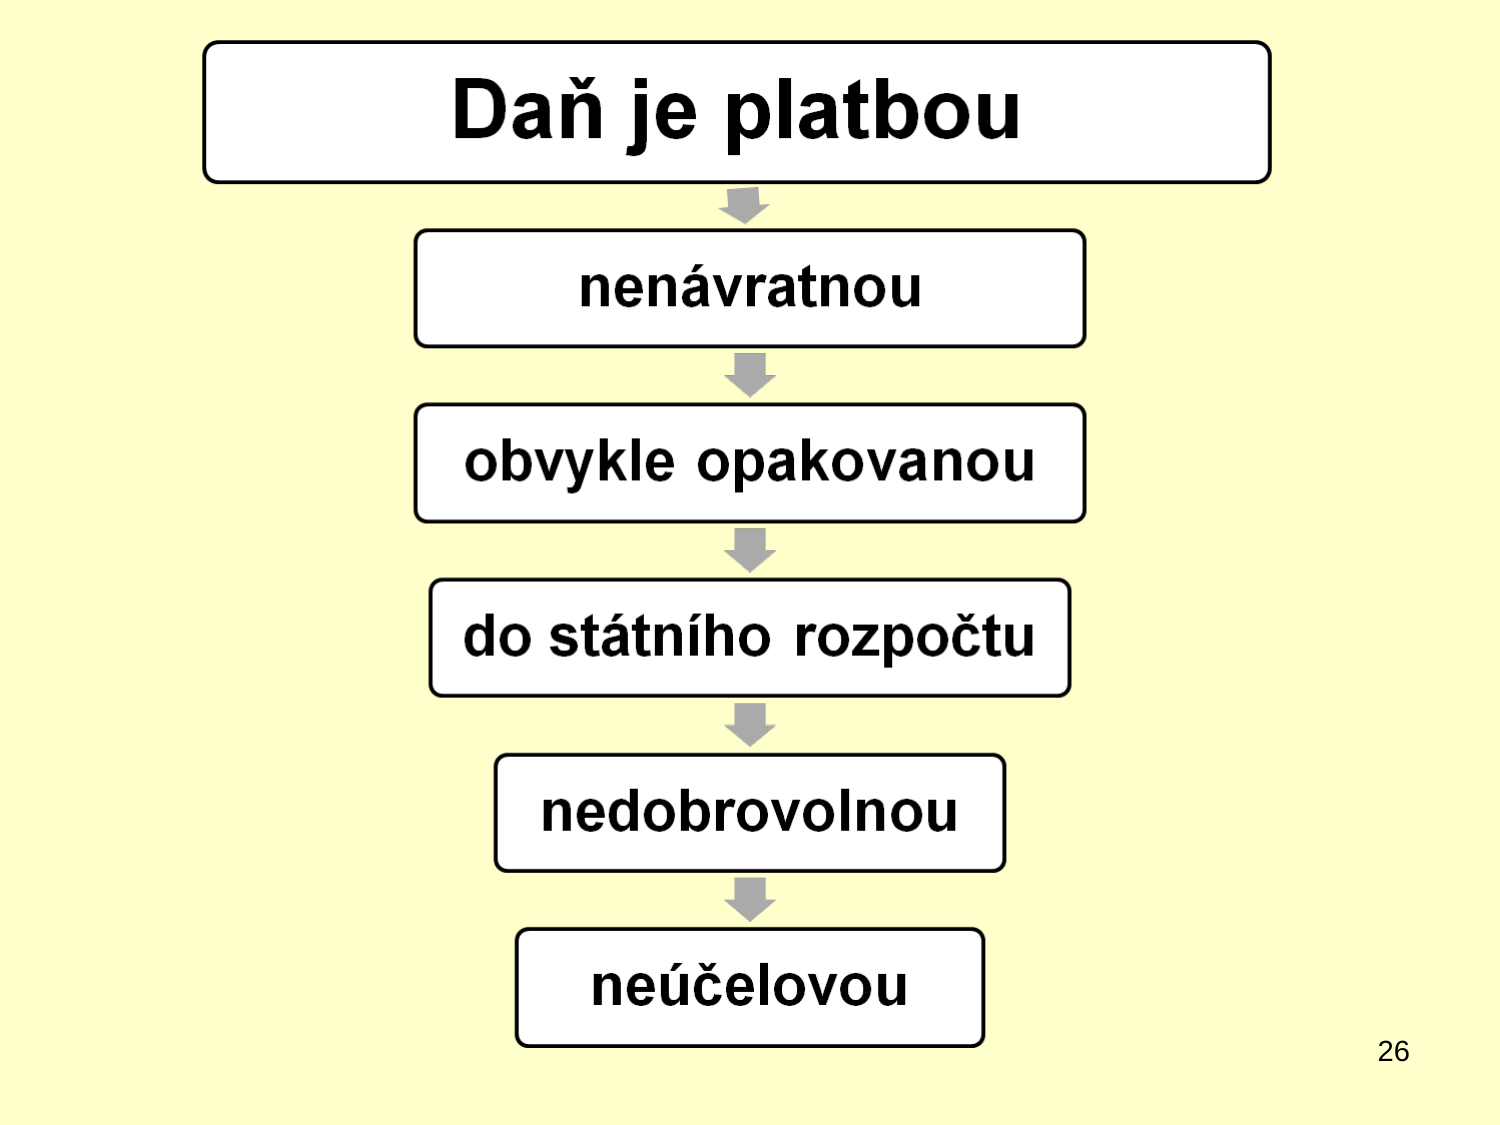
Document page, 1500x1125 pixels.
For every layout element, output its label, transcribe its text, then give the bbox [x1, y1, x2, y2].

text_box [73, 29, 1427, 1049]
text_box <číslo> [1074, 1024, 1426, 1103]
